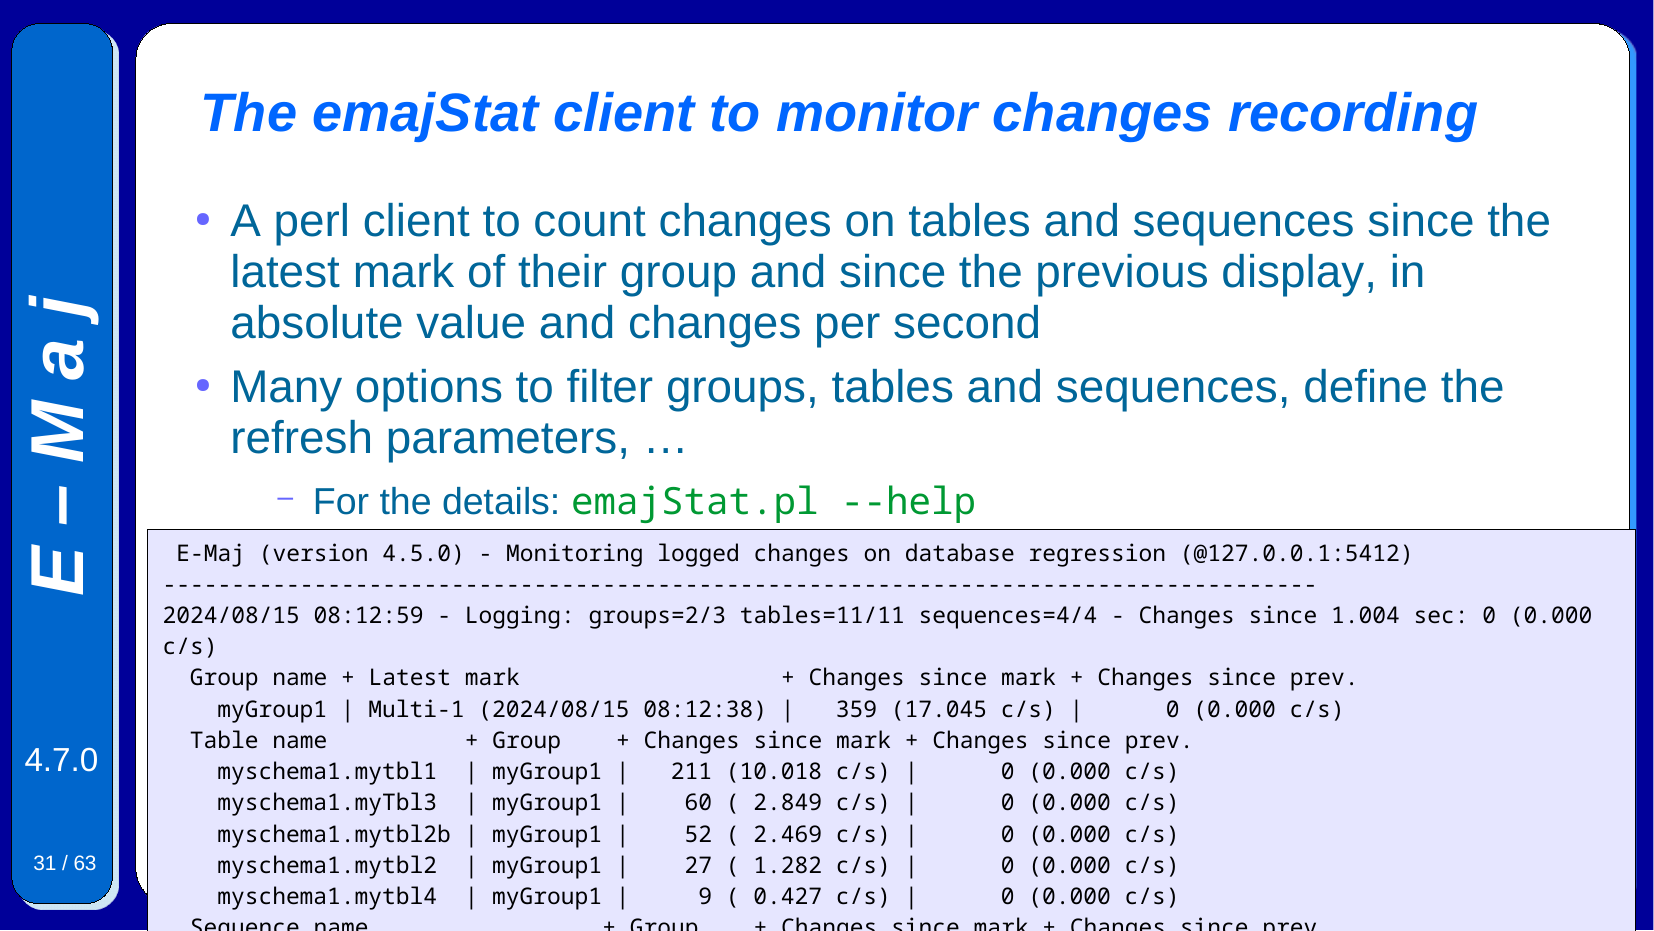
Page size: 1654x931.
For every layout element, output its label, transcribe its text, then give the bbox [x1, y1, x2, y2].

title The emajStat client to monitor changes recording [200, 34, 1575, 191]
text_box E-Maj (version 4.5.0) - Monitoring logged changes on database regression (@127.0.0.1:5412) ------------------------------------------------------------------------------------ 2024/08/15 08:12:59 - Logging: groups=2/3 tables=11/11 sequences=4/4 - Changes since 1.004 sec: 0 (0.000 c/s) Group name + Latest mark + Changes since mark + Changes since prev. myGroup1 | Multi-1 (2024/08/15 08:12:38) | 359 (17.045 c/s) | 0 (0.000 c/s) Table name + Group + Changes since mark + Changes since prev. myschema1.mytbl1 | myGroup1 | 211 (10.018 c/s) | 0 (0.000 c/s) myschema1.myTbl3 | myGroup1 | 60 ( 2.849 c/s) | 0 (0.000 c/s) myschema1.mytbl2b | myGroup1 | 52 ( 2.469 c/s) | 0 (0.000 c/s) myschema1.mytbl2 | myGroup1 | 27 ( 1.282 c/s) | 0 (0.000 c/s) myschema1.mytbl4 | myGroup1 | 9 ( 0.427 c/s) | 0 (0.000 c/s) Sequence name + Group + Changes since mark + Changes since prev. myschema1.mytbl2b_col20_seq | myGroup1 | -5 (-0.237 c/s) | 0 (0.000 c/s) myschema1.myTbl3_col31_seq | myGroup1 | -20 (-0.950 c/s) | 0 (0.000 c/s) [147, 529, 1636, 890]
list A perl client to count changes on tables and sequences since the latest mark of their group and since the previous display, in absolute value and changes per second Many options to filter groups, tables and sequences, define the refresh parameters, … For the details: emajStat.pl --help [177, 194, 1587, 519]
